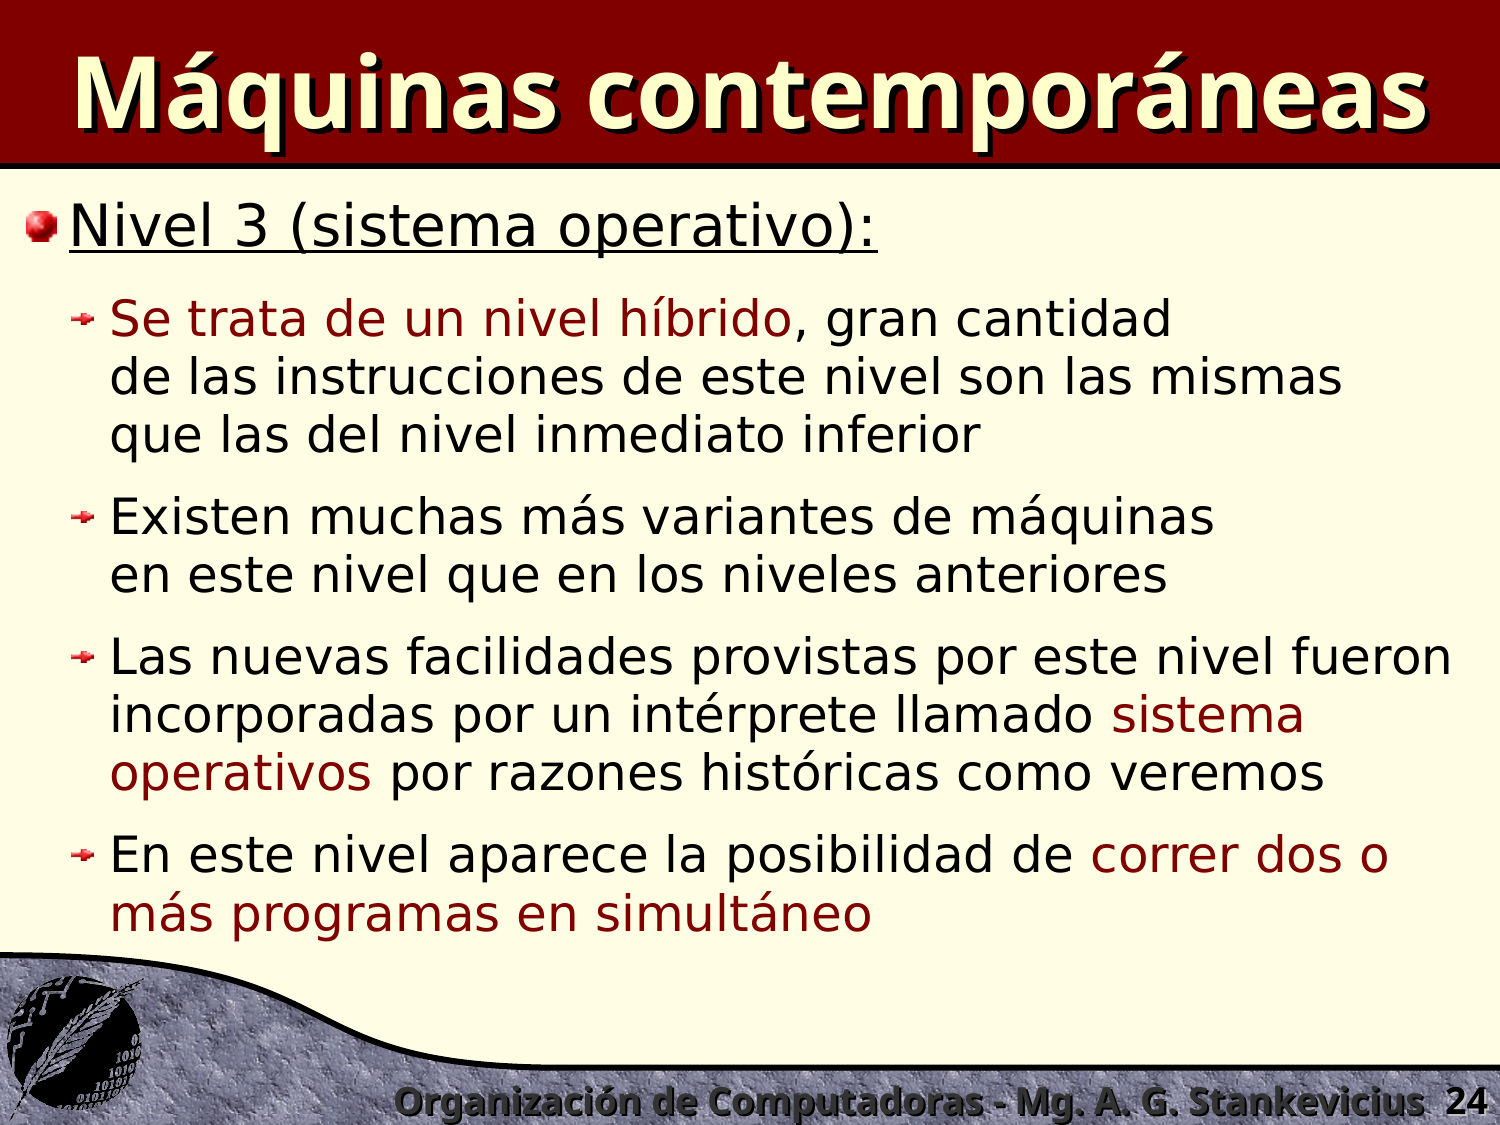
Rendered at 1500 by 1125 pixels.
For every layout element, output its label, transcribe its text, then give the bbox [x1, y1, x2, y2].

picture [448, 1100, 455, 1110]
picture [0, 959, 1500, 1125]
picture [1058, 1100, 1065, 1110]
picture [802, 1100, 806, 1110]
list Nivel 3 (sistema operativo): Se trata de un nivel híbrido, gran cantidad de las instrucciones de este nivel son las mismas que las del nivel inmediato inferior Existen muchas más variantes de máquinas en este nivel que en los niveles anteriores Las nuevas facilidades provistas por este nivel fueron incorporadas por un intérprete llamado sistema operativos por razones históricas como veremos En este nivel aparece la posibilidad de correr dos o más programas en simultáneo [11, 192, 1486, 947]
title Máquinas contemporáneas [15, 5, 1485, 160]
